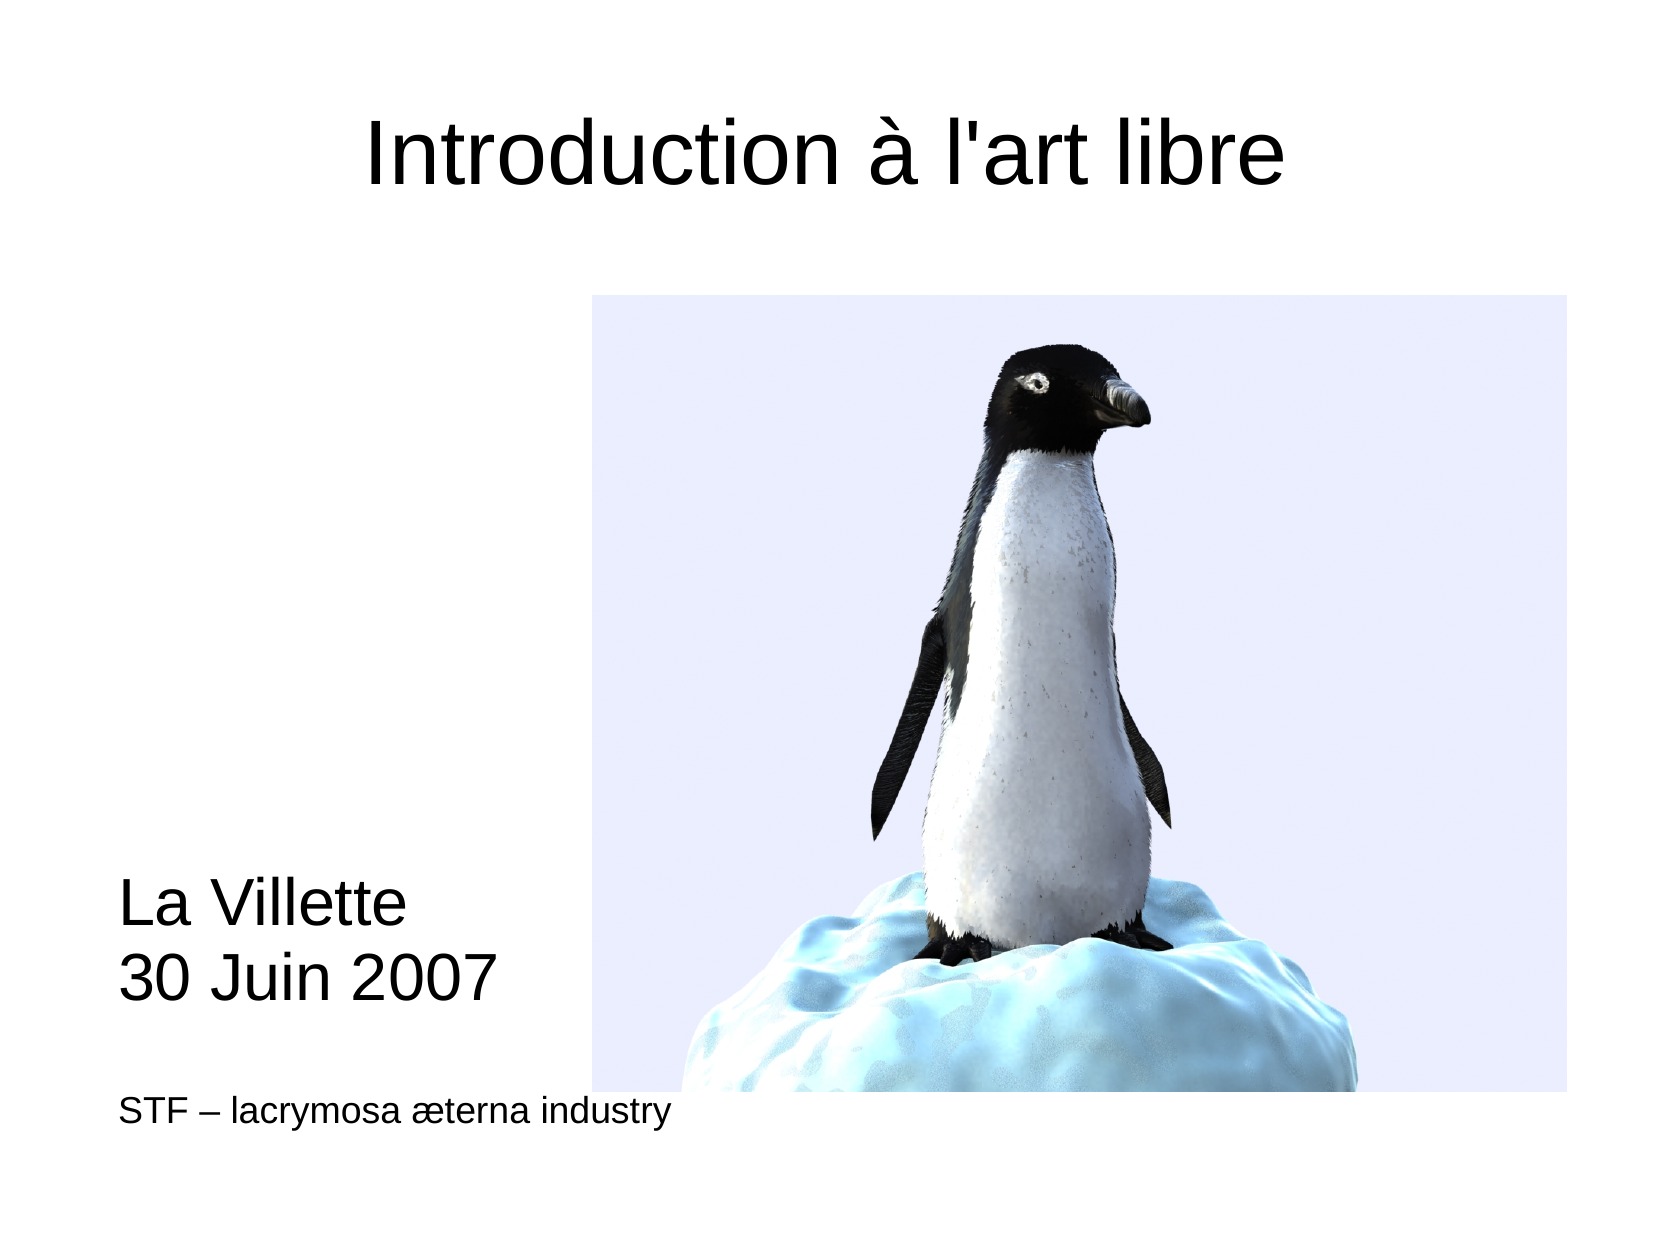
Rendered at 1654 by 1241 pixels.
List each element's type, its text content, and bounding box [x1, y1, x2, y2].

subtitle La Villette 30 Juin 2007 STF – lacrymosa æterna industry [82, 267, 1571, 1132]
title Introduction à l'art libre [82, 56, 1571, 250]
